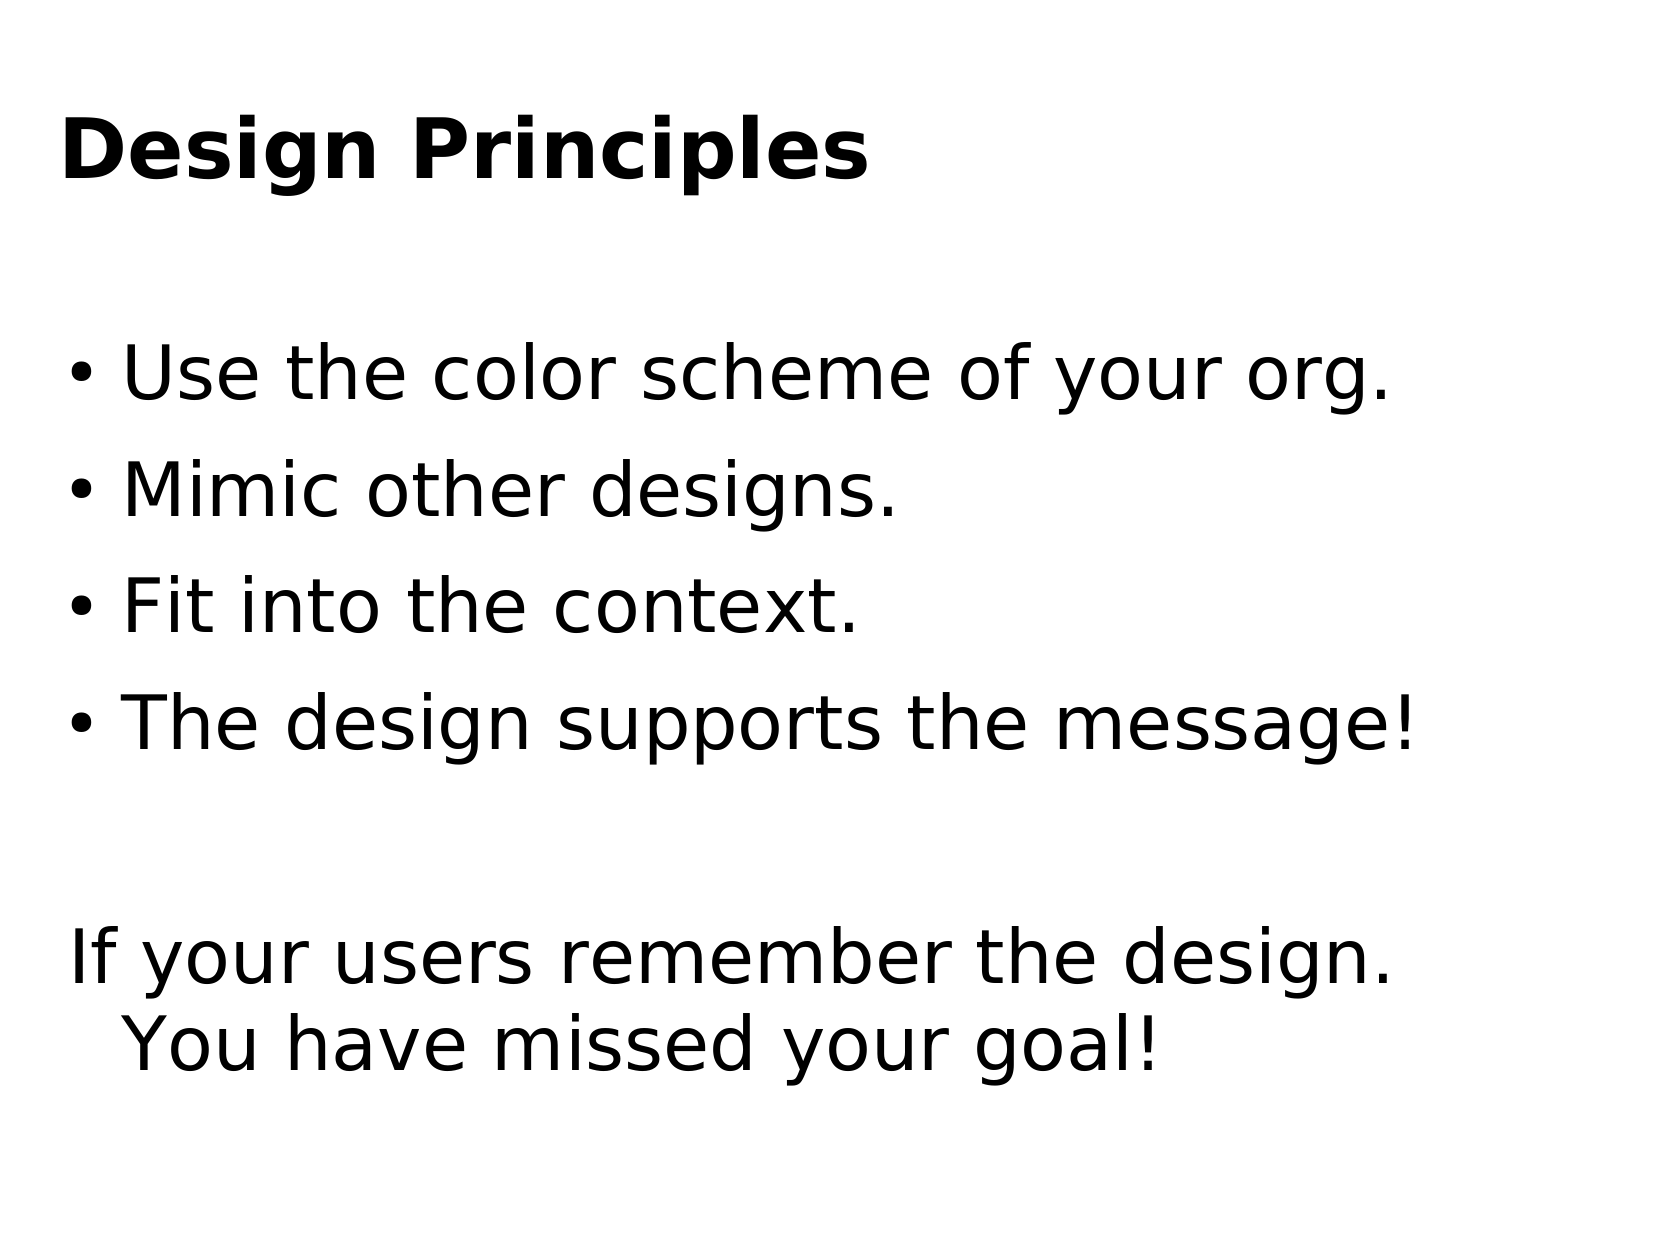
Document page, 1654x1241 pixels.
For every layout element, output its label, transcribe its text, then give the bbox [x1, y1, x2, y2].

title Design Principles [59, 75, 1607, 225]
list Use the color scheme of your org. Mimic other designs. Fit into the context. The design supports the message! If your users remember the design. You have missed your goal! [50, 329, 1571, 1089]
